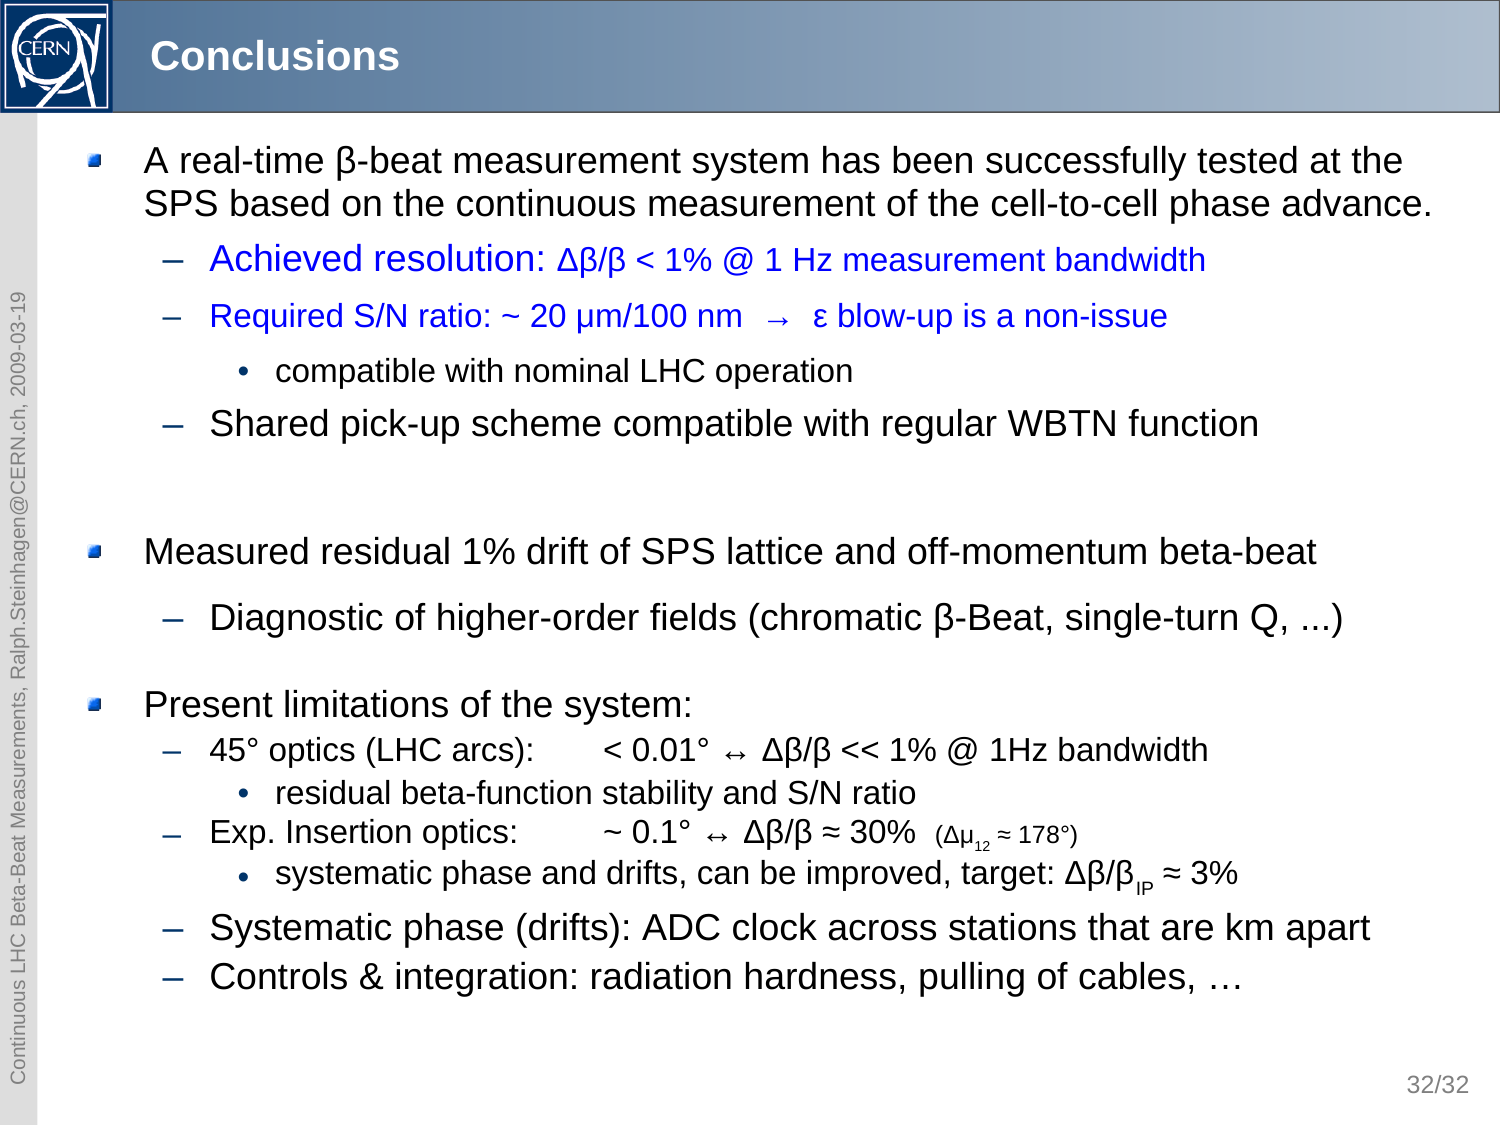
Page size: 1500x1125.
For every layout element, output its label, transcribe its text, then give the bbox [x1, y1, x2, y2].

title Conclusions [150, 7, 1201, 106]
picture [0, 0, 113, 113]
list A real-time β-beat measurement system has been successfully tested at the SPS based on the continuous measurement of the cell-to-cell phase advance. Achieved resolution: Δβ/β < 1% @ 1 Hz measurement bandwidth Required S/N ratio: ~ 20 μm/100 nm → ε blow-up is a non-issue compatible with nominal LHC operation Shared pick-up scheme compatible with regular WBTN function Measured residual 1% drift of SPS lattice and off-momentum beta-beat Diagnostic of higher-order fields (chromatic β-Beat, single-turn Q, ...) Present limitations of the system: 45° optics (LHC arcs): < 0.01° ↔ Δβ/β << 1% @ 1Hz bandwidth residual beta-function stability and S/N ratio Exp. Insertion optics: ~ 0.1° ↔ Δβ/β ≈ 30% (Δμ12 ≈ 178°) systematic phase and drifts, can be improved, target: Δβ/βIP ≈ 3% Systematic phase (drifts): ADC clock across stations that are km apart Controls & integration: radiation hardness, pulling of cables, … [87, 137, 1438, 1042]
